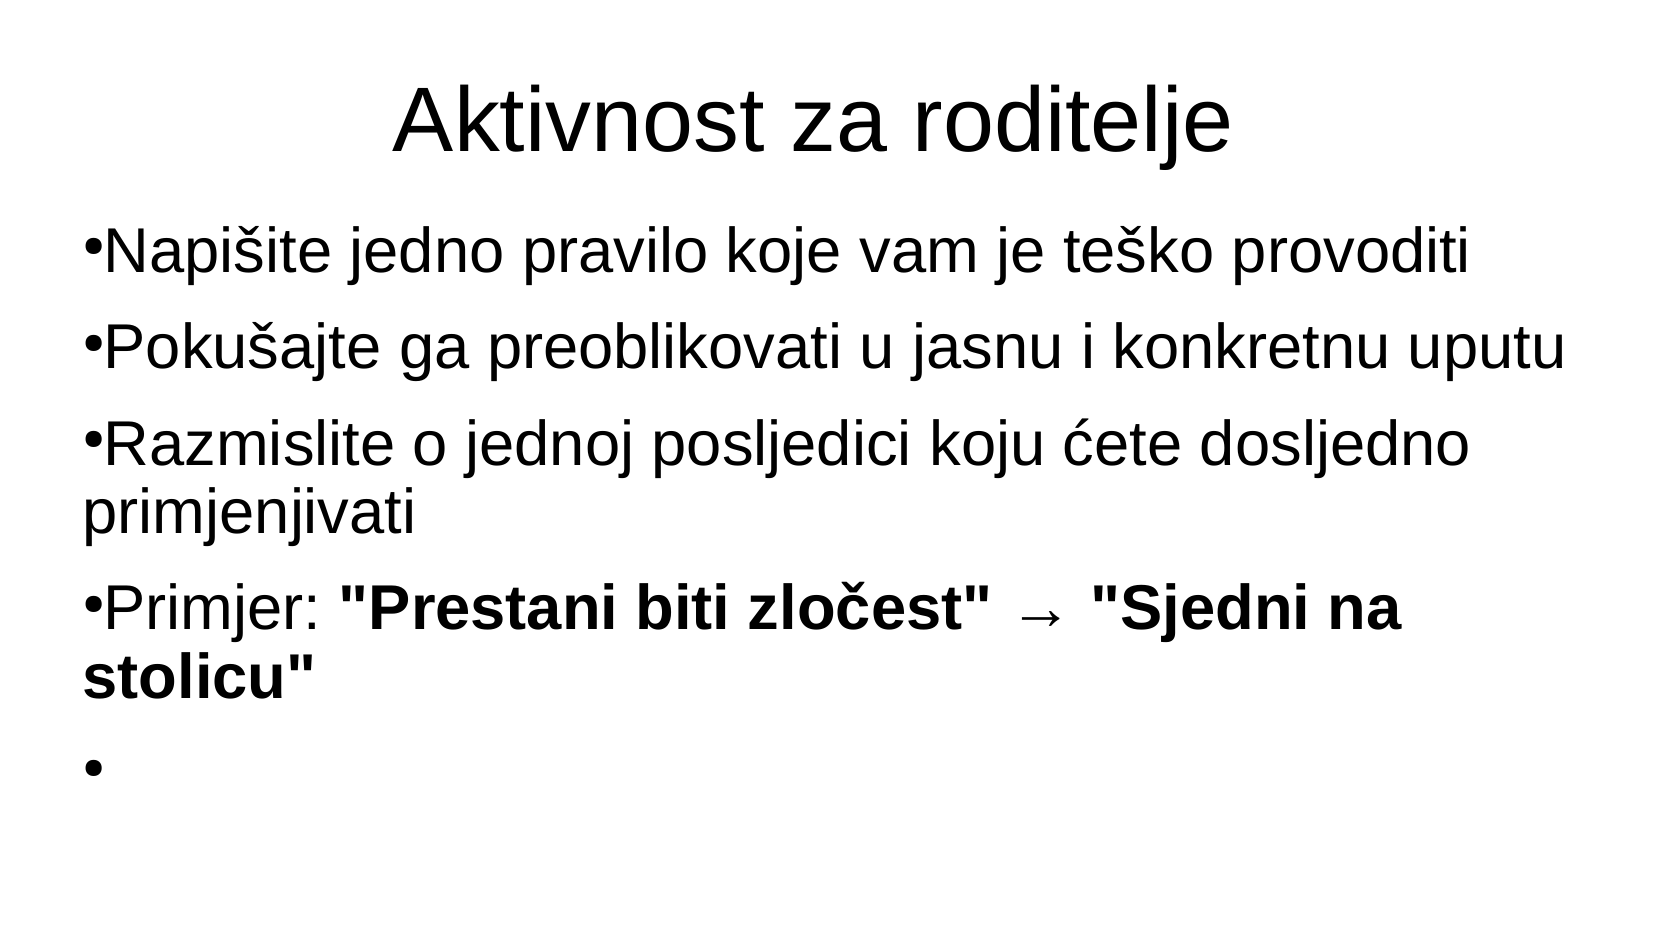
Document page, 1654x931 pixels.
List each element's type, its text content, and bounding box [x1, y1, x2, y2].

title Aktivnost za roditelje [82, 37, 1571, 193]
list Napišite jedno pravilo koje vam je teško provoditi Pokušajte ga preoblikovati u jasnu i konkretnu uputu Razmislite o jednoj posljedici koju ćete dosljedno primjenjivati Primjer: "Prestani biti zločest" → "Sjedni na stolicu" [82, 217, 1571, 758]
